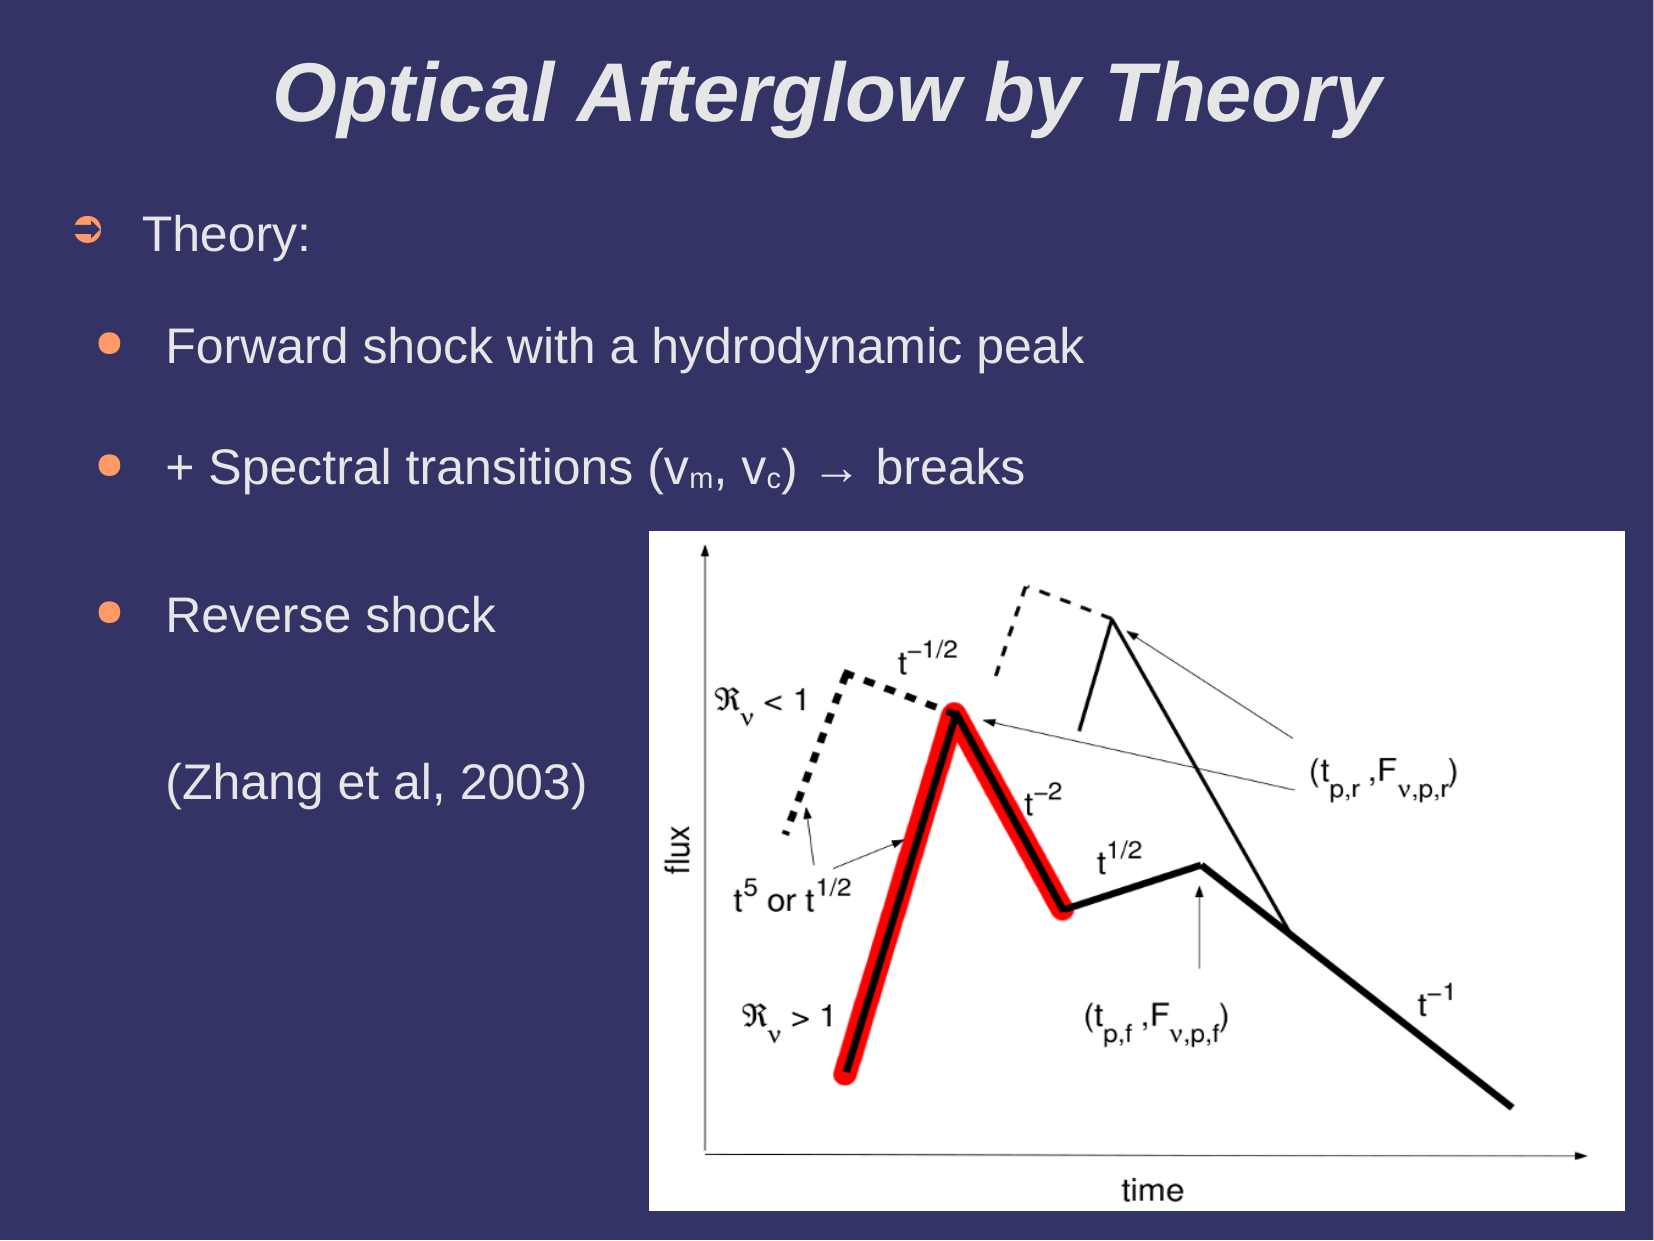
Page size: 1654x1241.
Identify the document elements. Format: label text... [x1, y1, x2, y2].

title Optical Afterglow by Theory [121, 0, 1534, 187]
list + Spectral transitions (vm, vc) → breaks [59, 383, 1570, 531]
list Reverse shock (Zhang et al, 2003) [59, 531, 649, 904]
list Theory: Forward shock with a hydrodynamic peak [59, 206, 1570, 383]
picture [649, 531, 1625, 1211]
